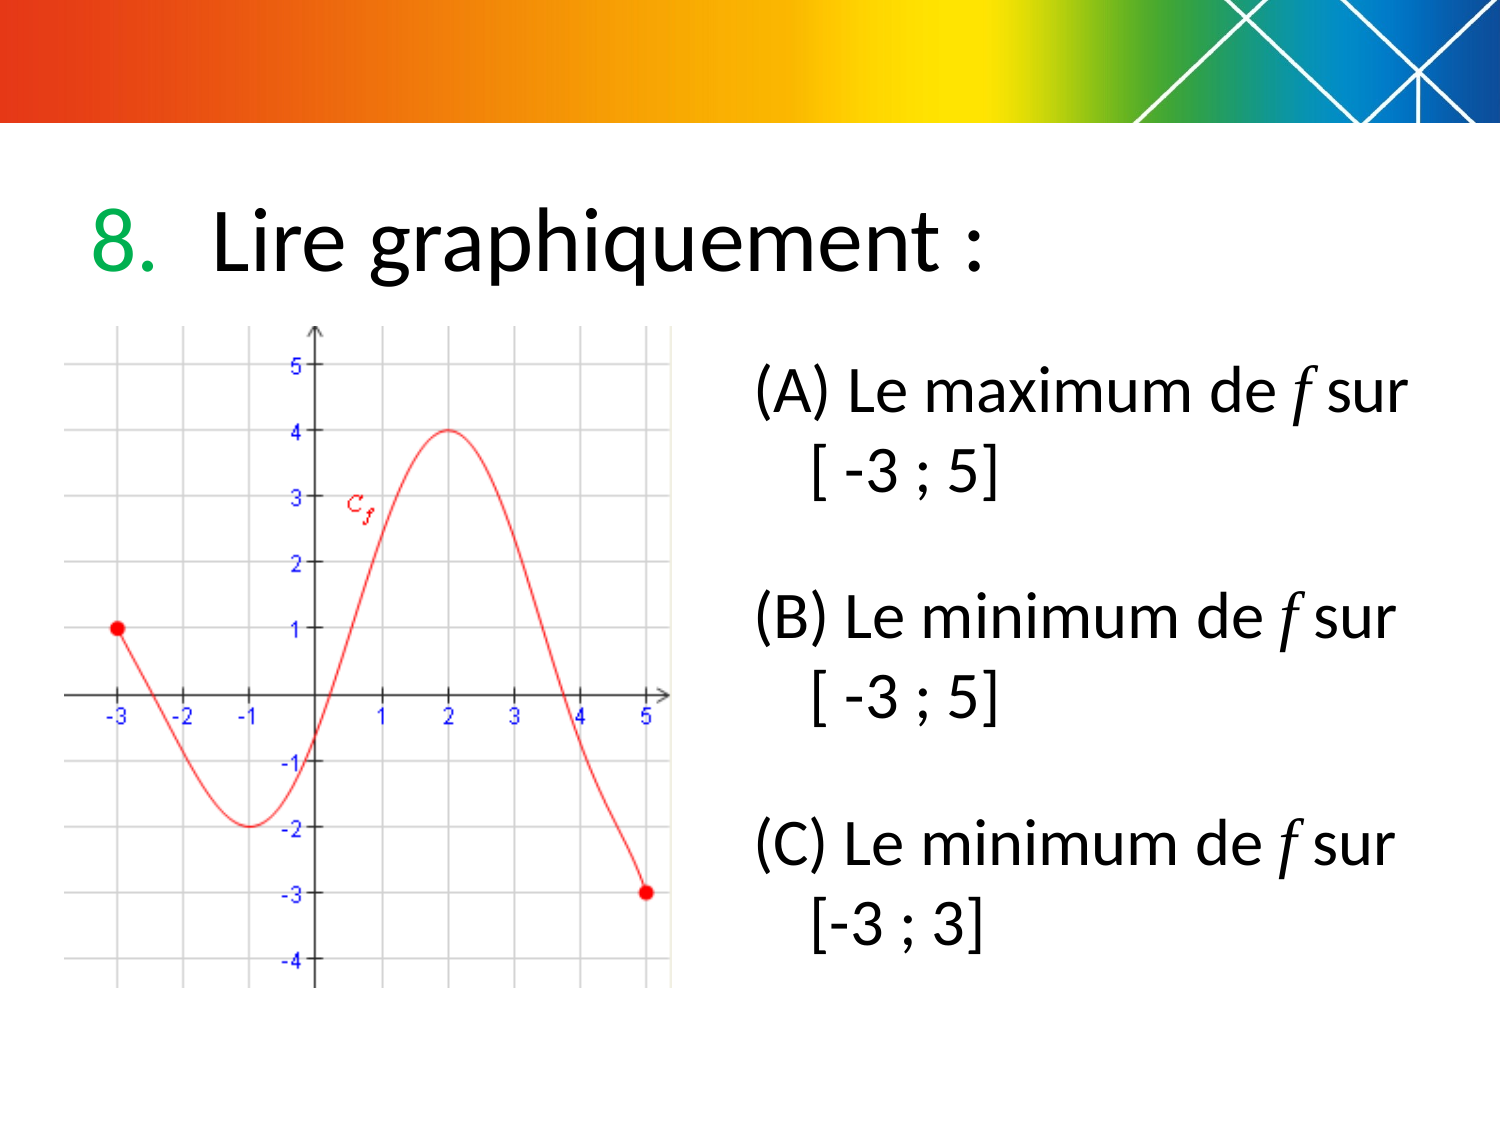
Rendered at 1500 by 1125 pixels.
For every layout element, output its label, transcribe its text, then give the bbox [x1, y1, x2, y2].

title Lire graphiquement : [75, 163, 1426, 305]
picture [1340, 0, 1500, 123]
text_box Le maximum de f sur [ -3 ; 5] Le minimum de f sur [ -3 ; 5] Le minimum de f sur [-3 ; 3] [738, 337, 1436, 967]
picture [0, 0, 1359, 123]
picture [64, 326, 672, 988]
